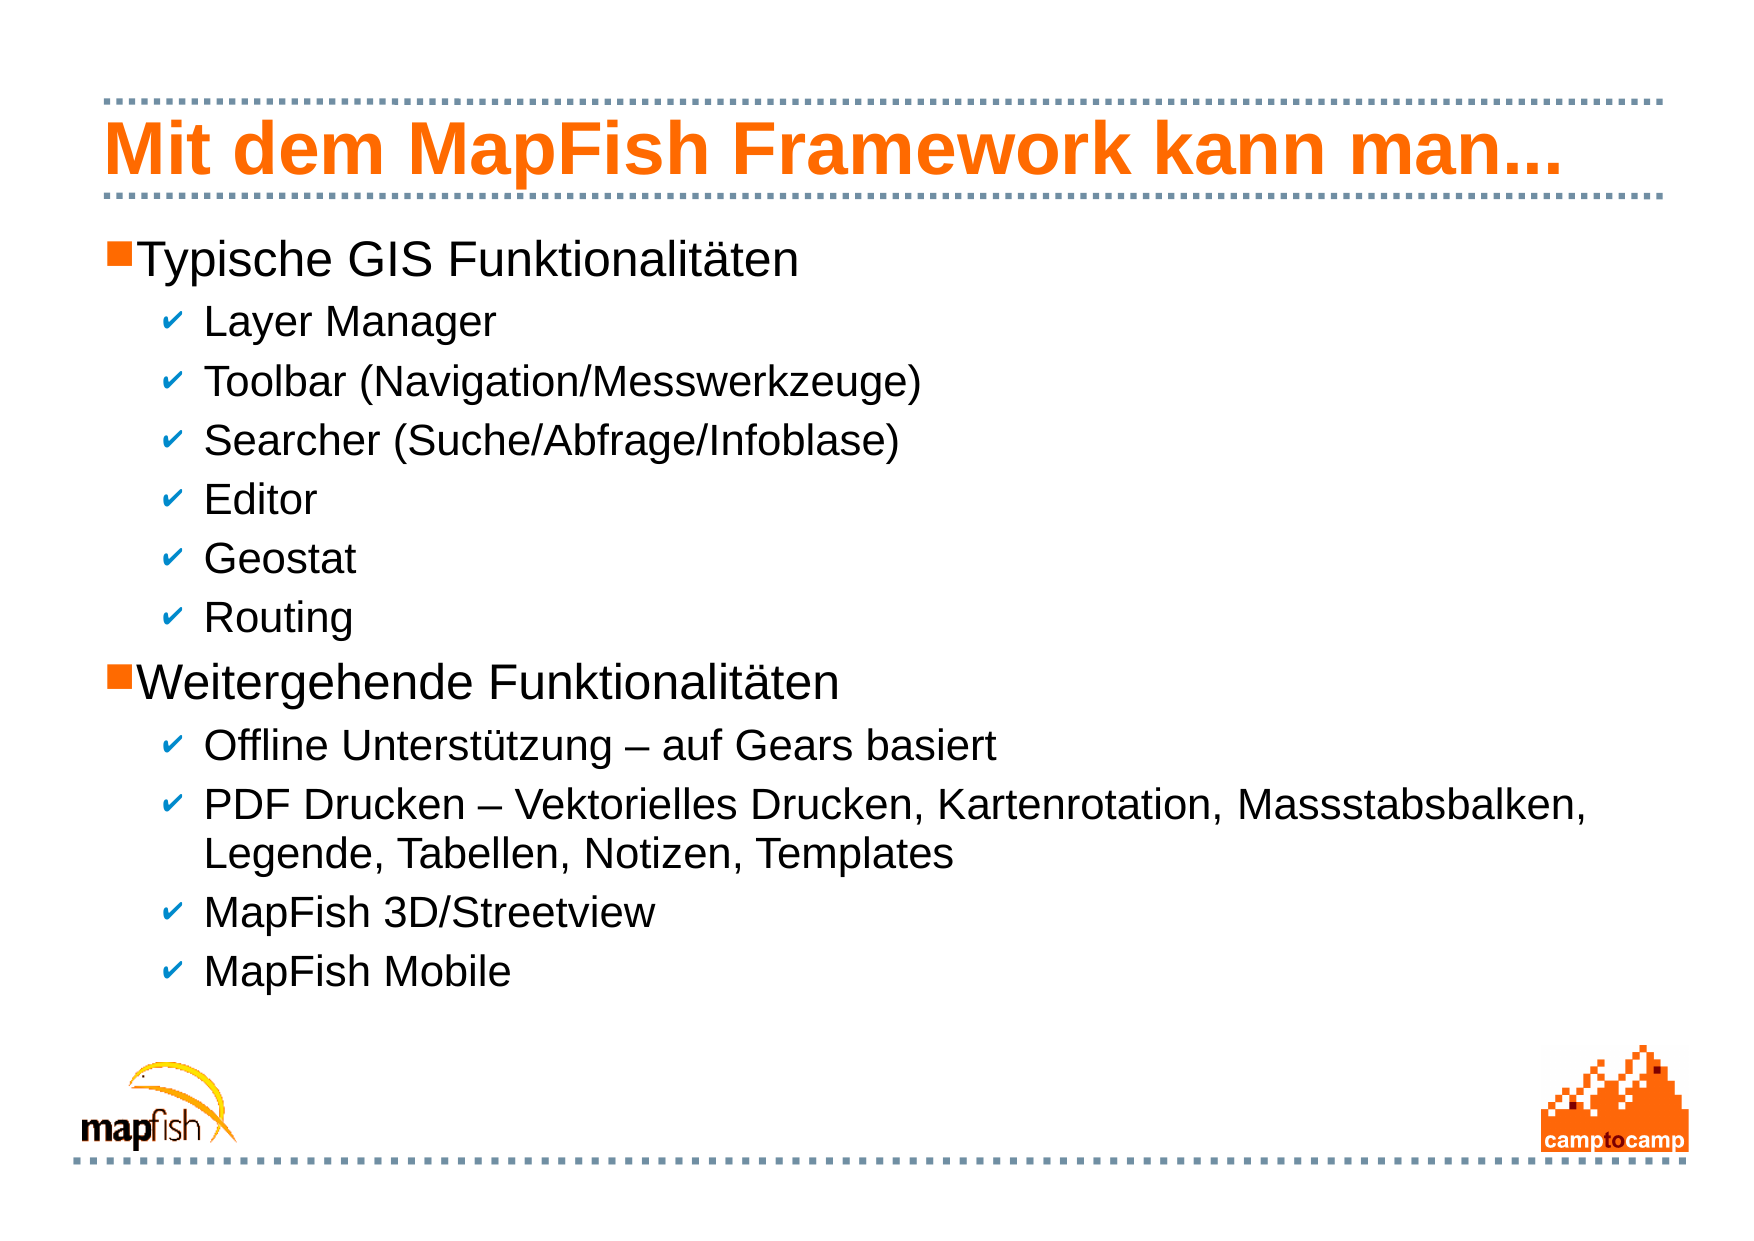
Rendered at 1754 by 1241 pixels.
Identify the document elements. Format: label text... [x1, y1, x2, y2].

list Typische GIS Funktionalitäten Layer Manager Toolbar (Navigation/Messwerkzeuge) Searcher (Suche/Abfrage/Infoblase) Editor Geostat Routing Weitergehende Funktionalitäten Offline Unterstützung – auf Gears basiert PDF Drucken – Vektorielles Drucken, Kartenrotation, Massstabsbalken, Legende, Tabellen, Notizen, Templates MapFish 3D/Streetview MapFish Mobile [103, 231, 1660, 1044]
title Mit dem MapFish Framework kann man... [103, 104, 1660, 193]
picture [1541, 1045, 1689, 1152]
picture [82, 1062, 237, 1151]
